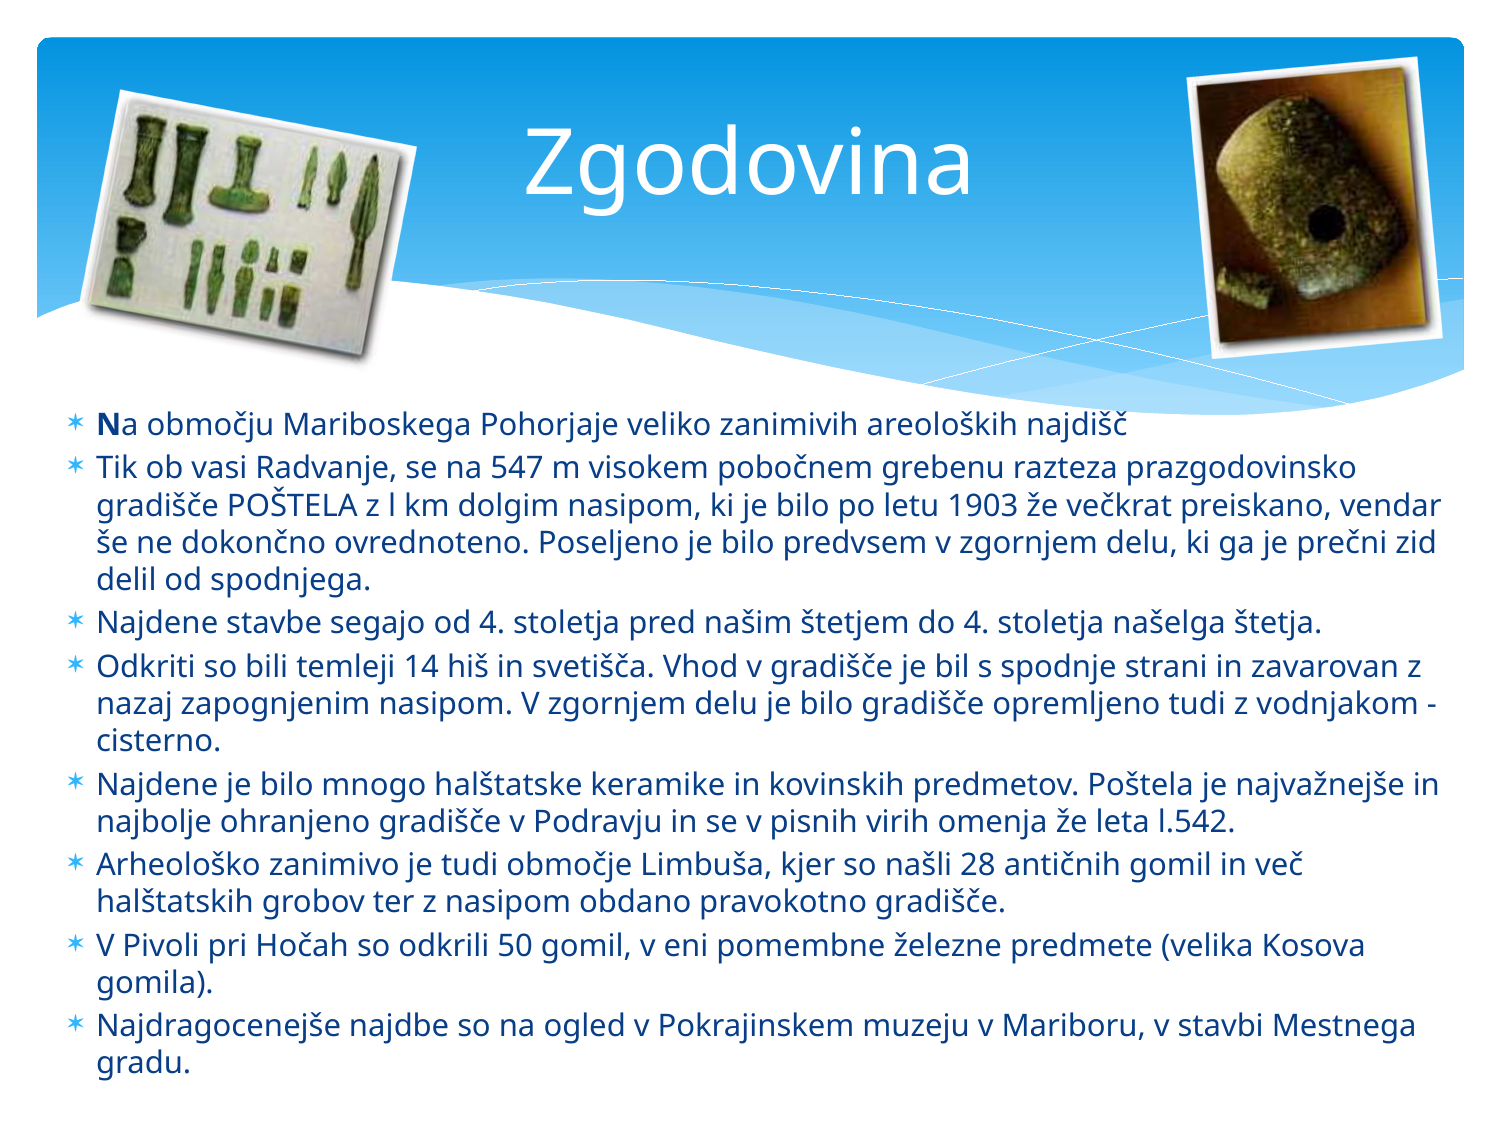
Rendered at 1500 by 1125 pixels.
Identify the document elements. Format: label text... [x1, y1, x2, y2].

title Zgodovina [75, 55, 1425, 261]
picture [1187, 57, 1443, 359]
list Na območju Mariboskega Pohorjaje veliko zanimivih areoloških najdišč Tik ob vasi Radvanje, se na 547 m visokem pobočnem grebenu razteza prazgodovinsko gradišče POŠTELA z l km dolgim nasipom, ki je bilo po letu 1903 že večkrat preiskano, vendar še ne dokončno ovrednoteno. Poseljeno je bilo predvsem v zgornjem delu, ki ga je prečni zid delil od spodnjega. Najdene stavbe segajo od 4. stoletja pred našim štetjem do 4. stoletja našelga štetja. Odkriti so bili temleji 14 hiš in svetišča. Vhod v gradišče je bil s spodnje strani in zavarovan z nazaj zapognjenim nasipom. V zgornjem delu je bilo gradišče opremljeno tudi z vodnjakom - cisterno. Najdene je bilo mnogo halštatske keramike in kovinskih predmetov. Poštela je najvažnejše in najbolje ohranjeno gradišče v Podravju in se v pisnih virih omenja že leta l.542. Arheološko zanimivo je tudi območje Limbuša, kjer so našli 28 antičnih gomil in več halštatskih grobov ter z nasipom obdano pravokotno gradišče. V Pivoli pri Hočah so odkrili 50 gomil, v eni pomembne železne predmete (velika Kosova gomila). Najdragocenejše najdbe so na ogled v Pokrajinskem muzeju v Mariboru, v stavbi Mestnega gradu. [53, 397, 1459, 1094]
picture [76, 90, 417, 374]
